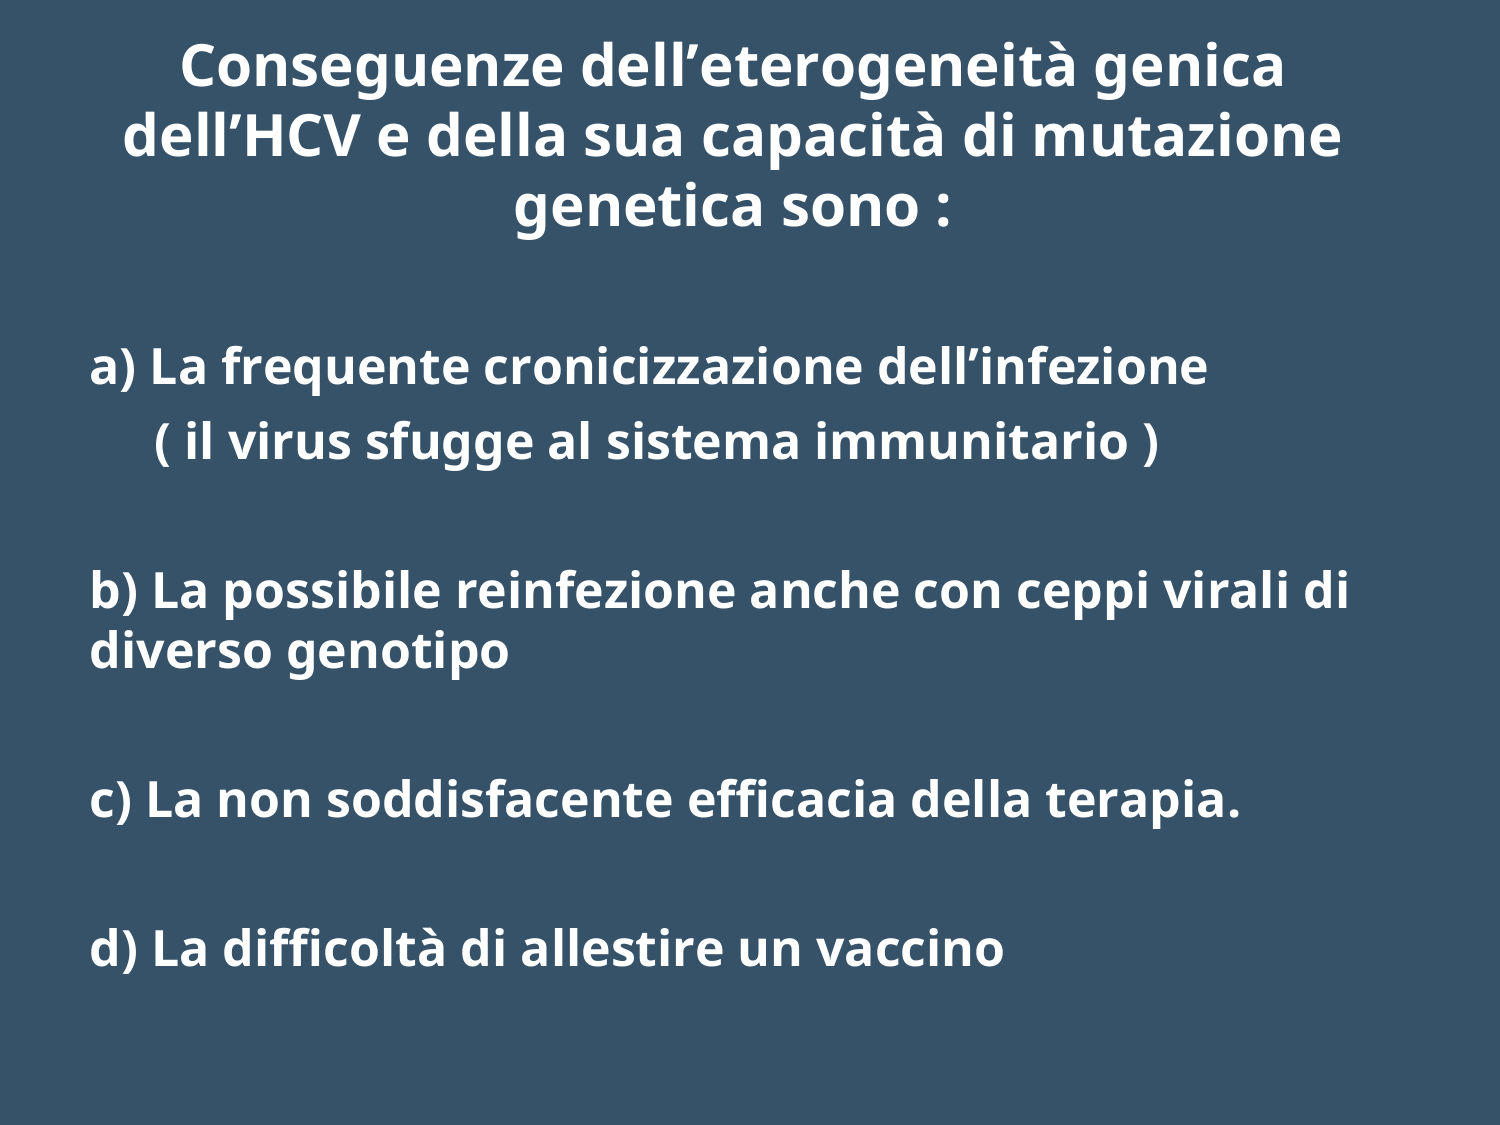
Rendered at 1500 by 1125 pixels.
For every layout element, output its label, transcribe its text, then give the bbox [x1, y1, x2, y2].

text_box Conseguenze dell’eterogeneità genica dell’HCV e della sua capacità di mutazione genetica sono : [41, 20, 1426, 316]
text_box a) La frequente cronicizzazione dell’infezione ( il virus sfugge al sistema immunitario ) b) La possibile reinfezione anche con ceppi virali di diverso genotipo c) La non soddisfacente efficacia della terapia. d) La difficoltà di allestire un vaccino [75, 262, 1425, 1035]
